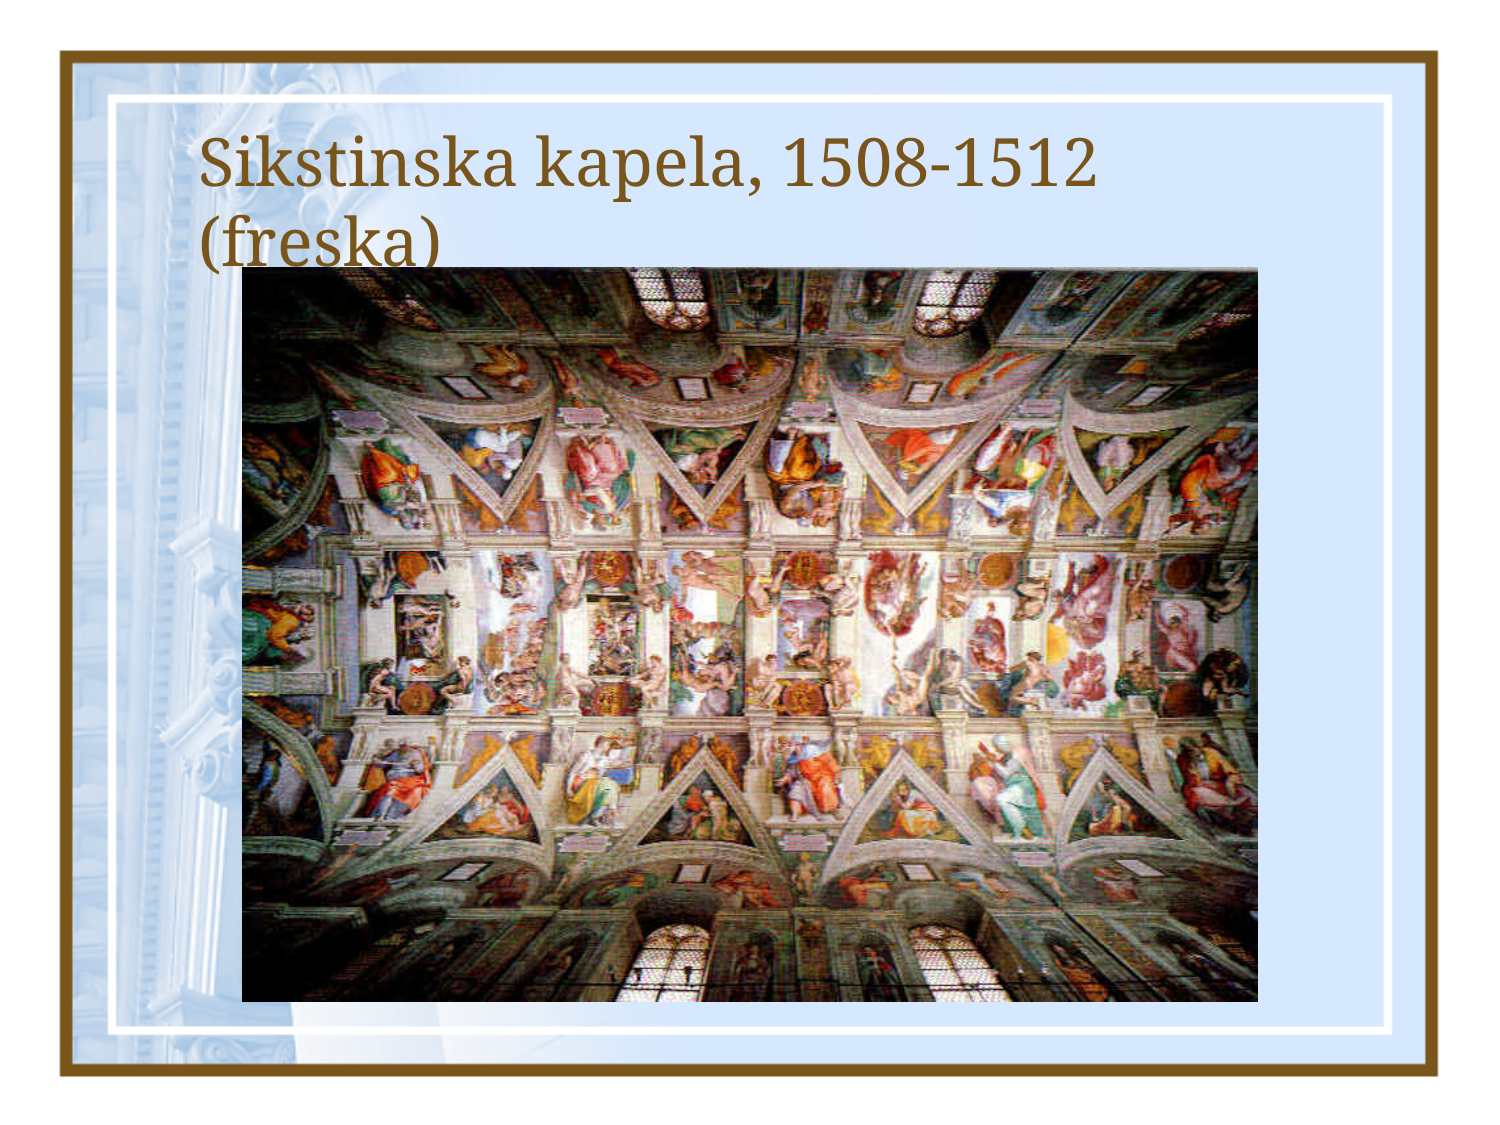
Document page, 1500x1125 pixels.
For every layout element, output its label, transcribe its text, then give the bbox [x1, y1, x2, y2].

title Sikstinska kapela, 1508-1512 (freska) [183, 125, 1350, 275]
picture [0, 0, 1500, 1125]
